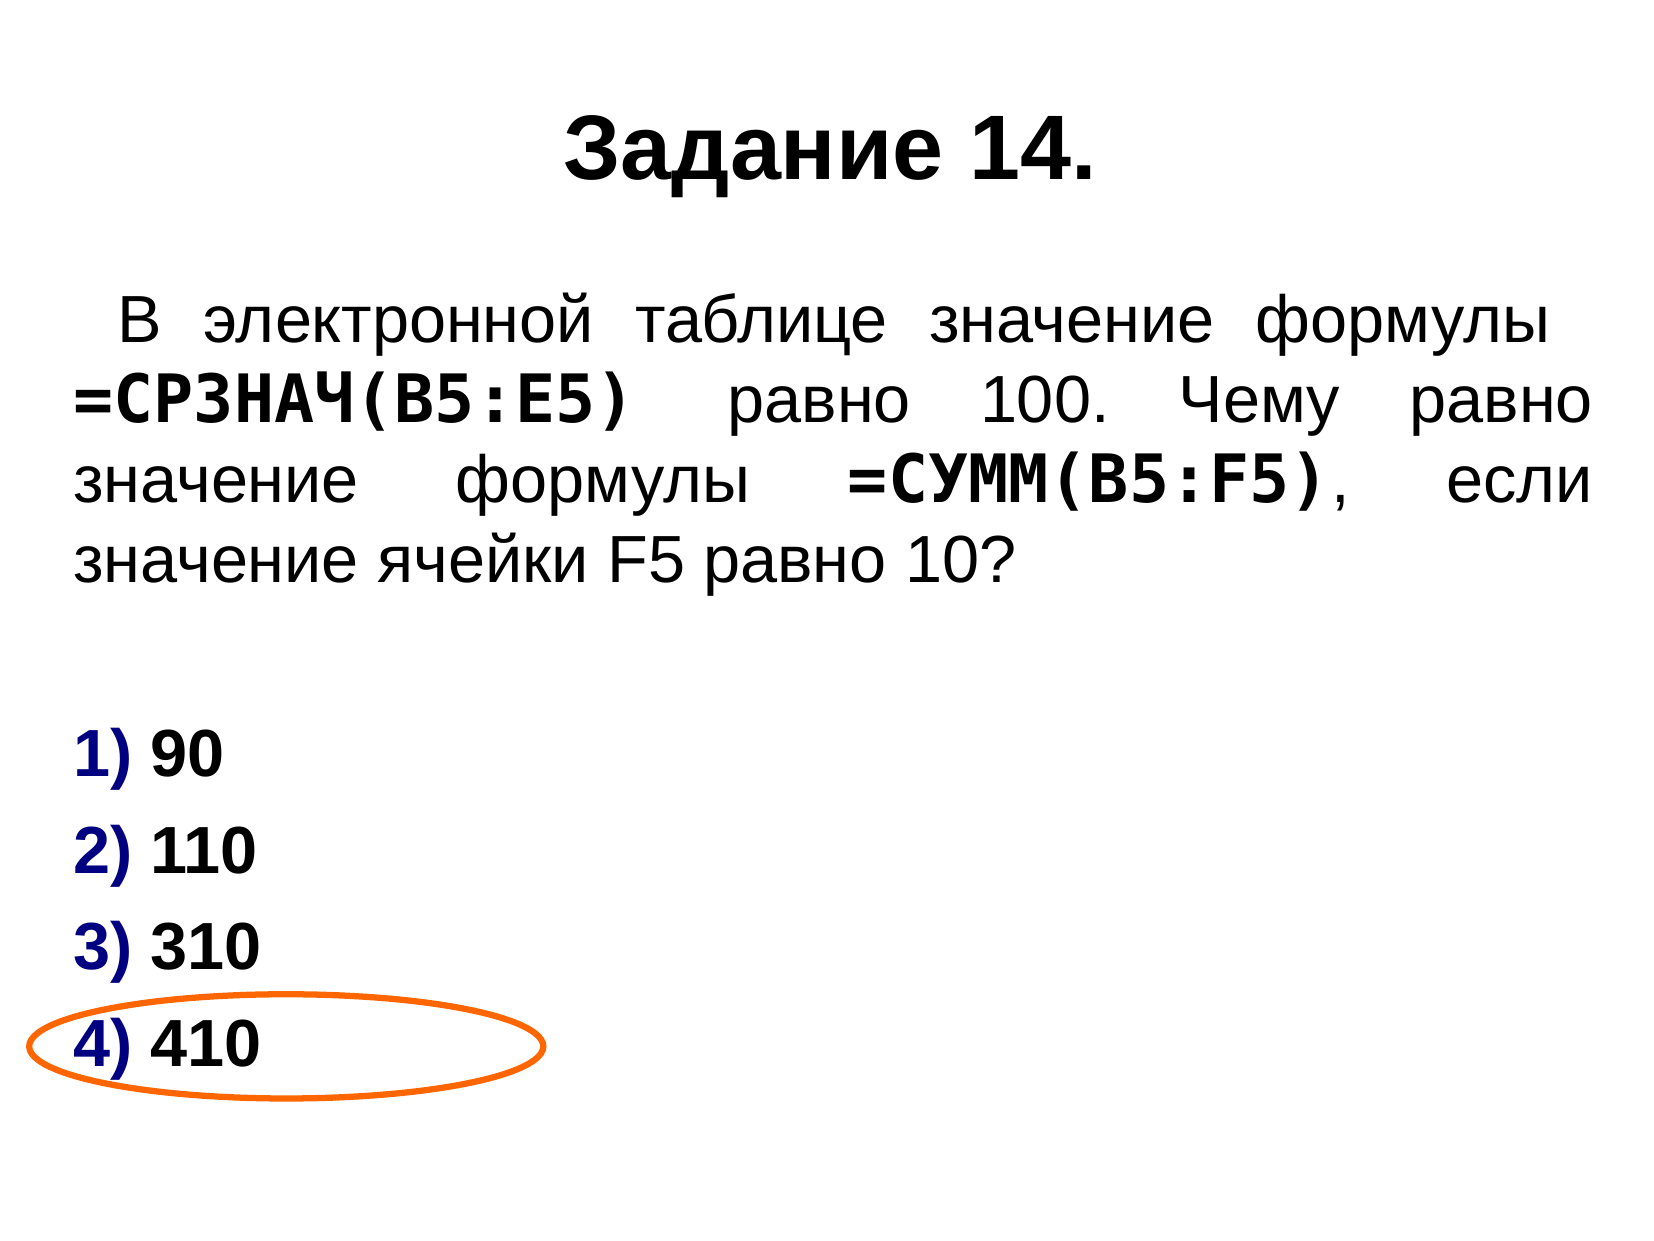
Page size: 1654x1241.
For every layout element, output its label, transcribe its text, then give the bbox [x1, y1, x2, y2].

list В электронной таблице значение формулы =СРЗНАЧ(B5:E5) равно 100. Чему равно значение формулы =СУММ(B5:F5), если значение ячейки F5 равно 10? 90 110 310 410 [58, 268, 1609, 1194]
list В электронной таблице значение формулы =СРЗНАЧ(B5:E5) равно 100. Чему равно значение формулы =СУММ(B5:F5), если значение ячейки F5 равно 10? 90 110 310 410 [58, 998, 540, 1095]
title Задание 14. [82, 68, 1571, 268]
